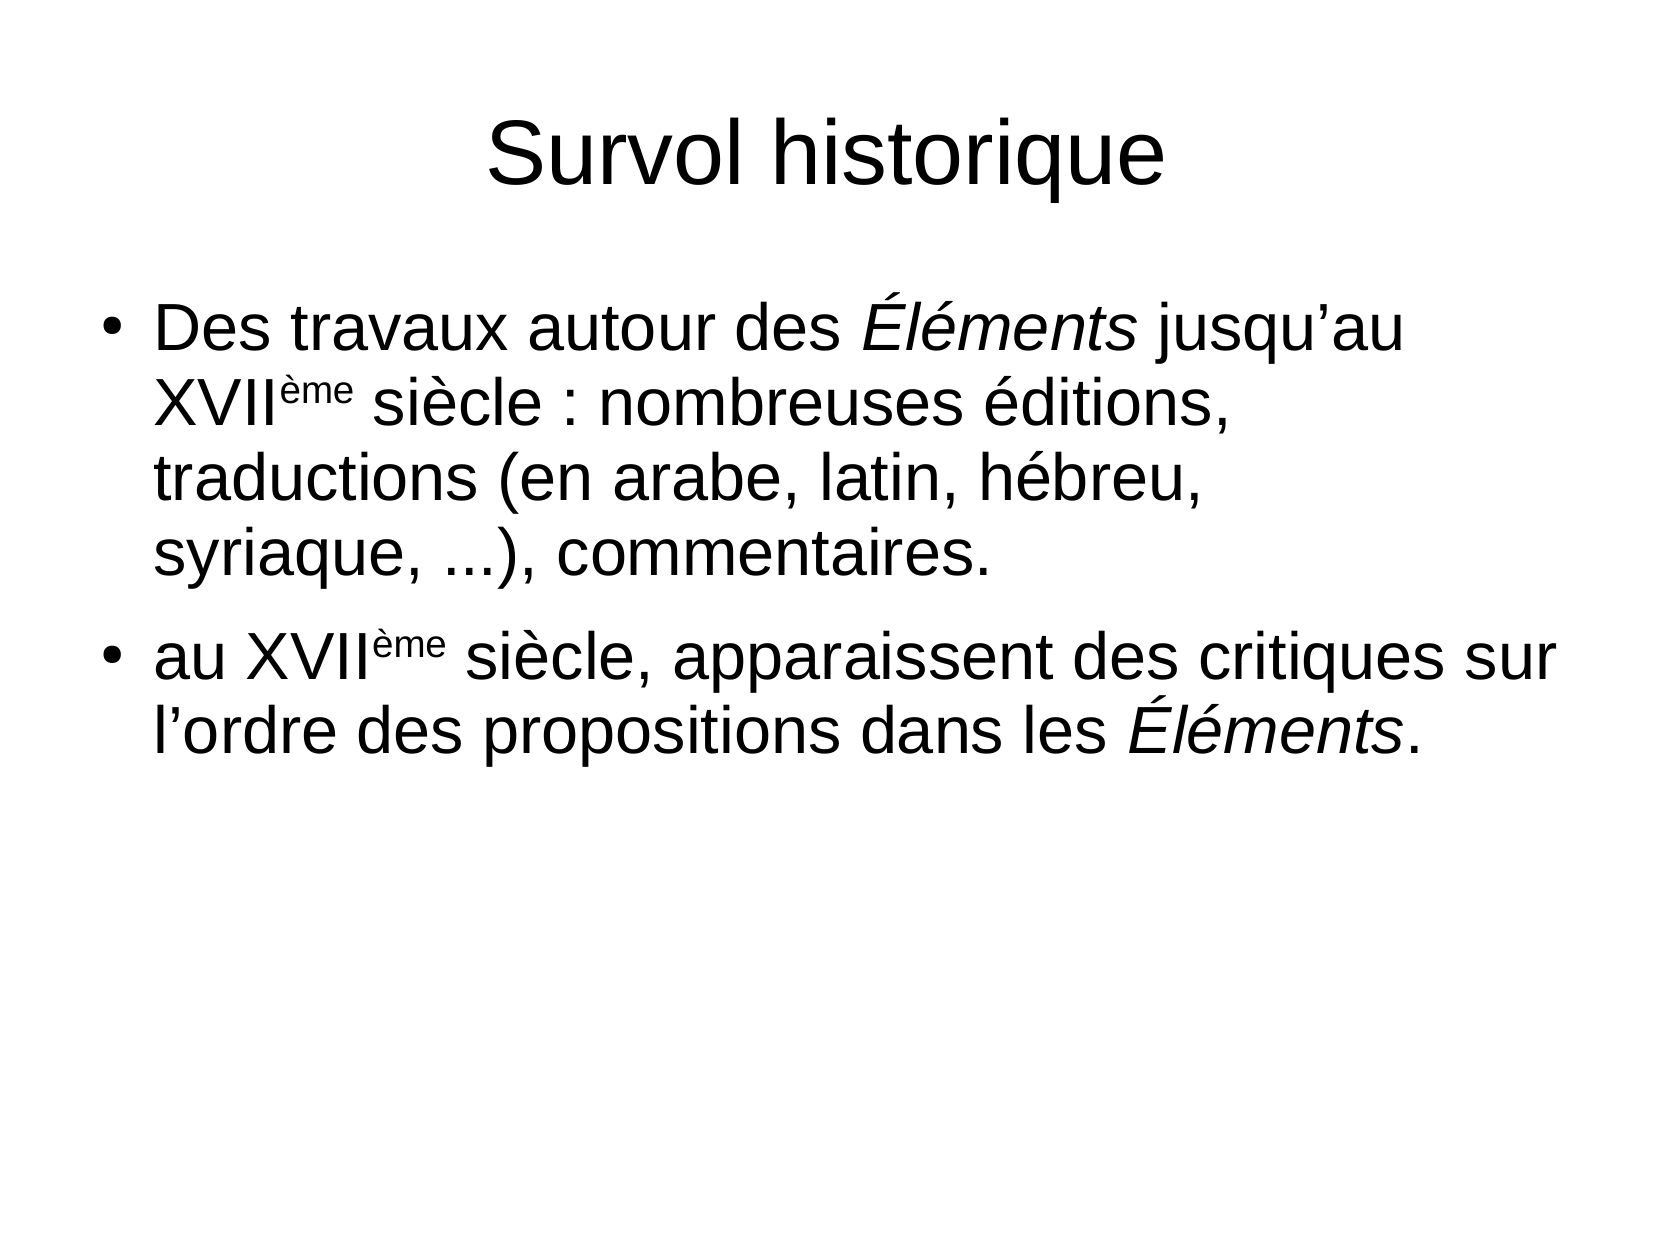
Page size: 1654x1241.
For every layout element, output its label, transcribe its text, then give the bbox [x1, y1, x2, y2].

list Des travaux autour des Éléments jusqu’au XVIIème siècle : nombreuses éditions, traductions (en arabe, latin, hébreu, syriaque, ...), commentaires. au XVIIème siècle, apparaissent des critiques sur l’ordre des propositions dans les Éléments. [82, 290, 1571, 1010]
title Survol historique [82, 49, 1571, 257]
